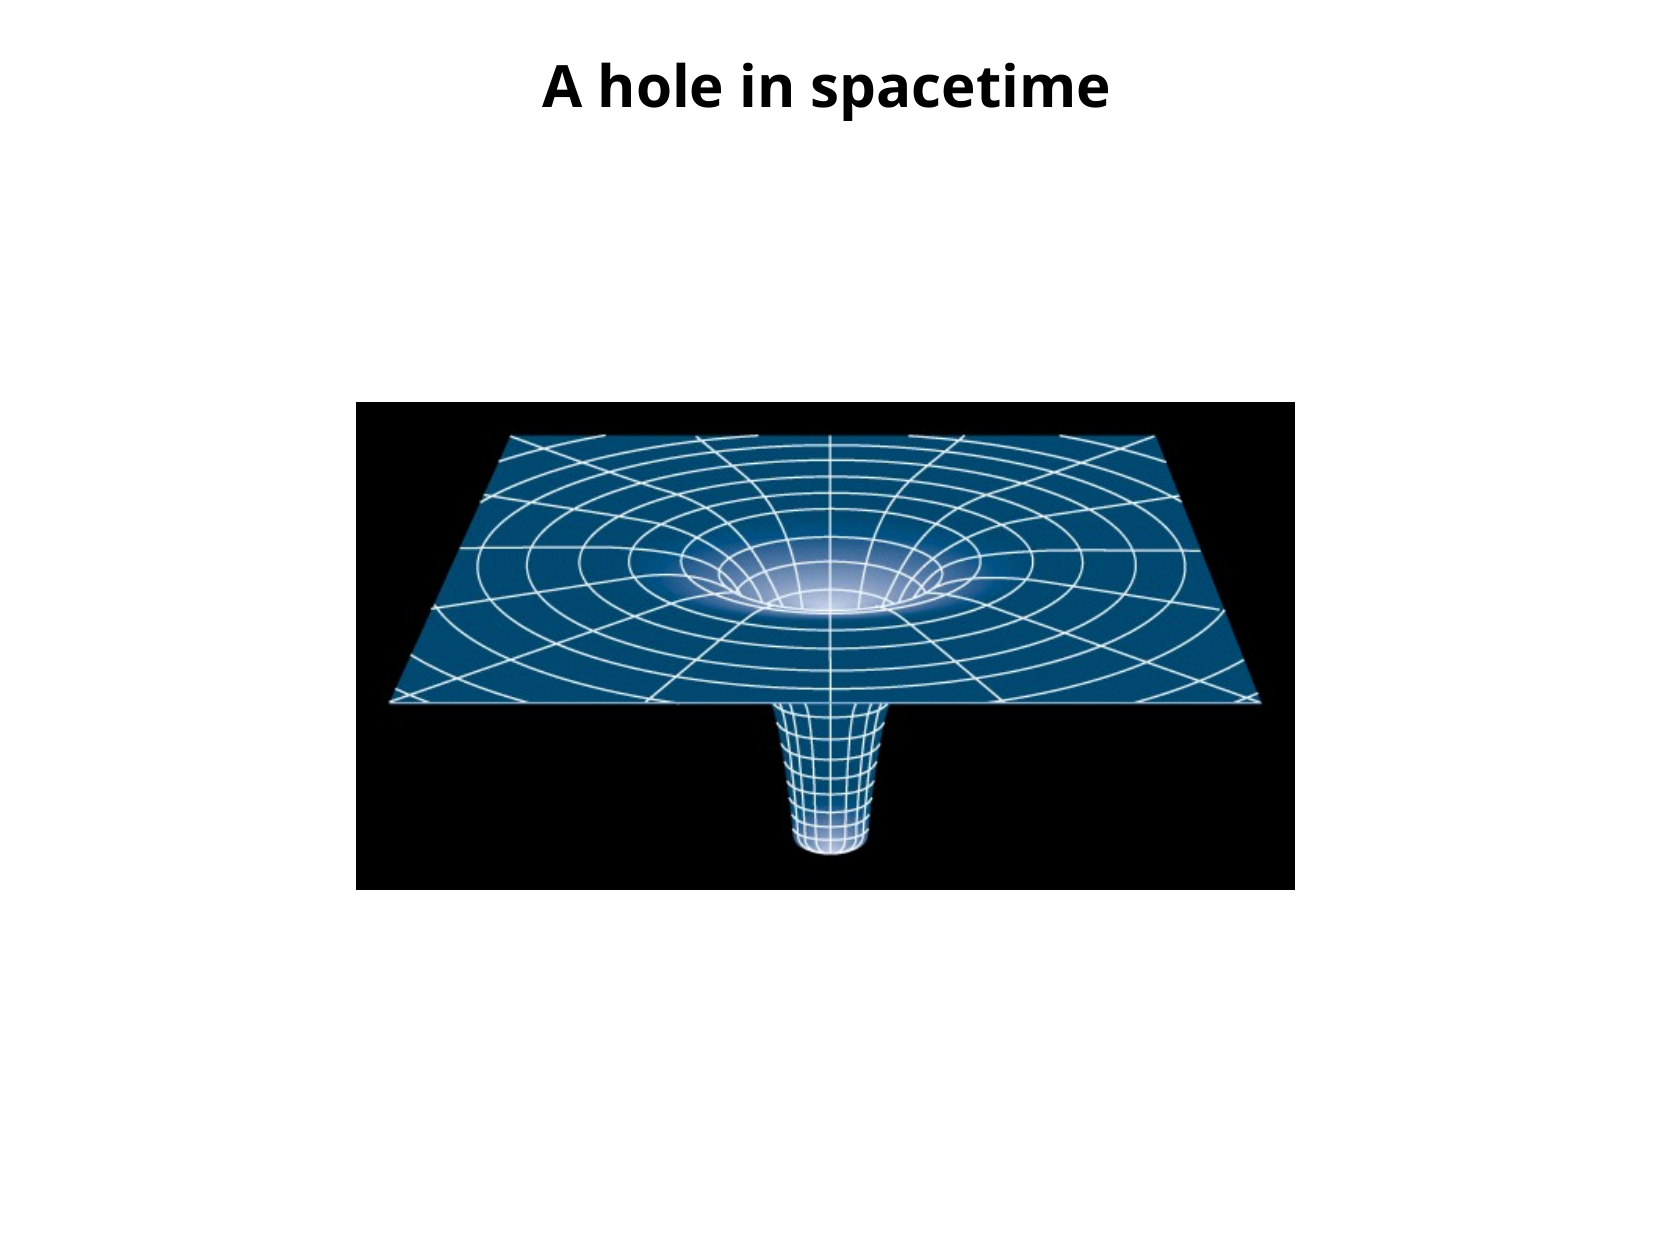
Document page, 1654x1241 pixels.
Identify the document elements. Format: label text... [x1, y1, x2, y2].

text_box A hole in spacetime [0, 37, 1654, 134]
picture [356, 402, 1295, 890]
